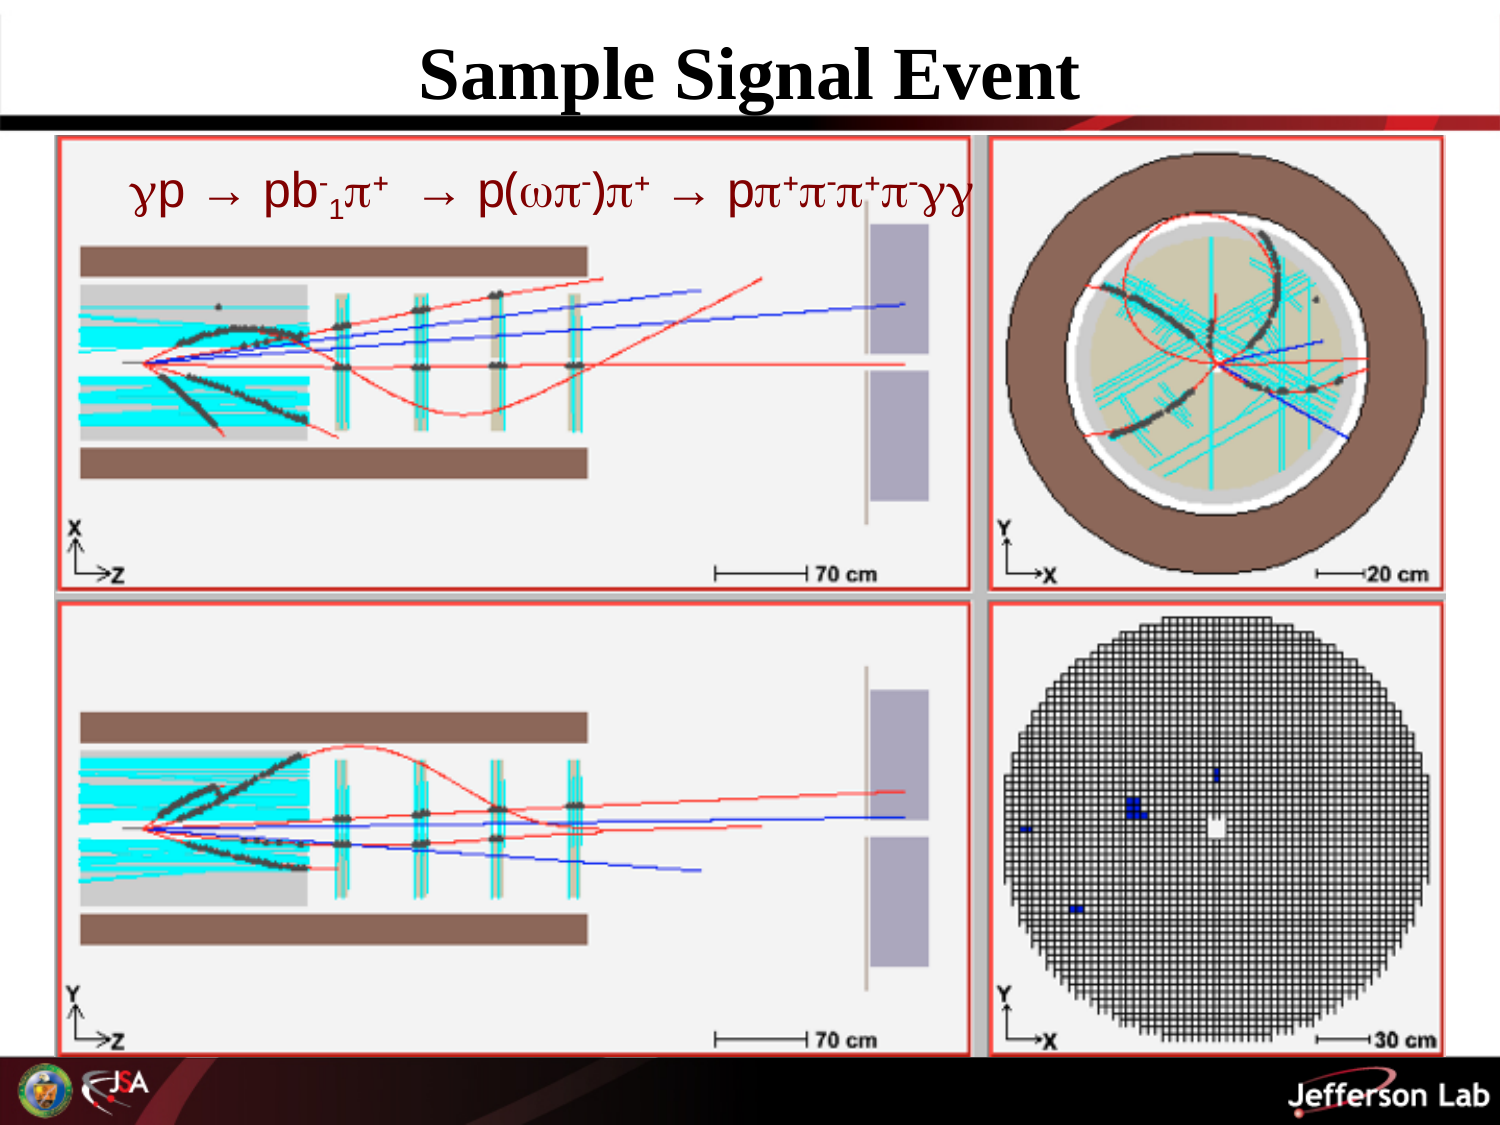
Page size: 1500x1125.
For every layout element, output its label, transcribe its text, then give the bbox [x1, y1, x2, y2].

text_box p → pb-1+→ p(-)+ → p [114, 145, 990, 234]
title Sample Signal Event [112, 0, 1388, 135]
picture [0, 0, 1500, 1125]
